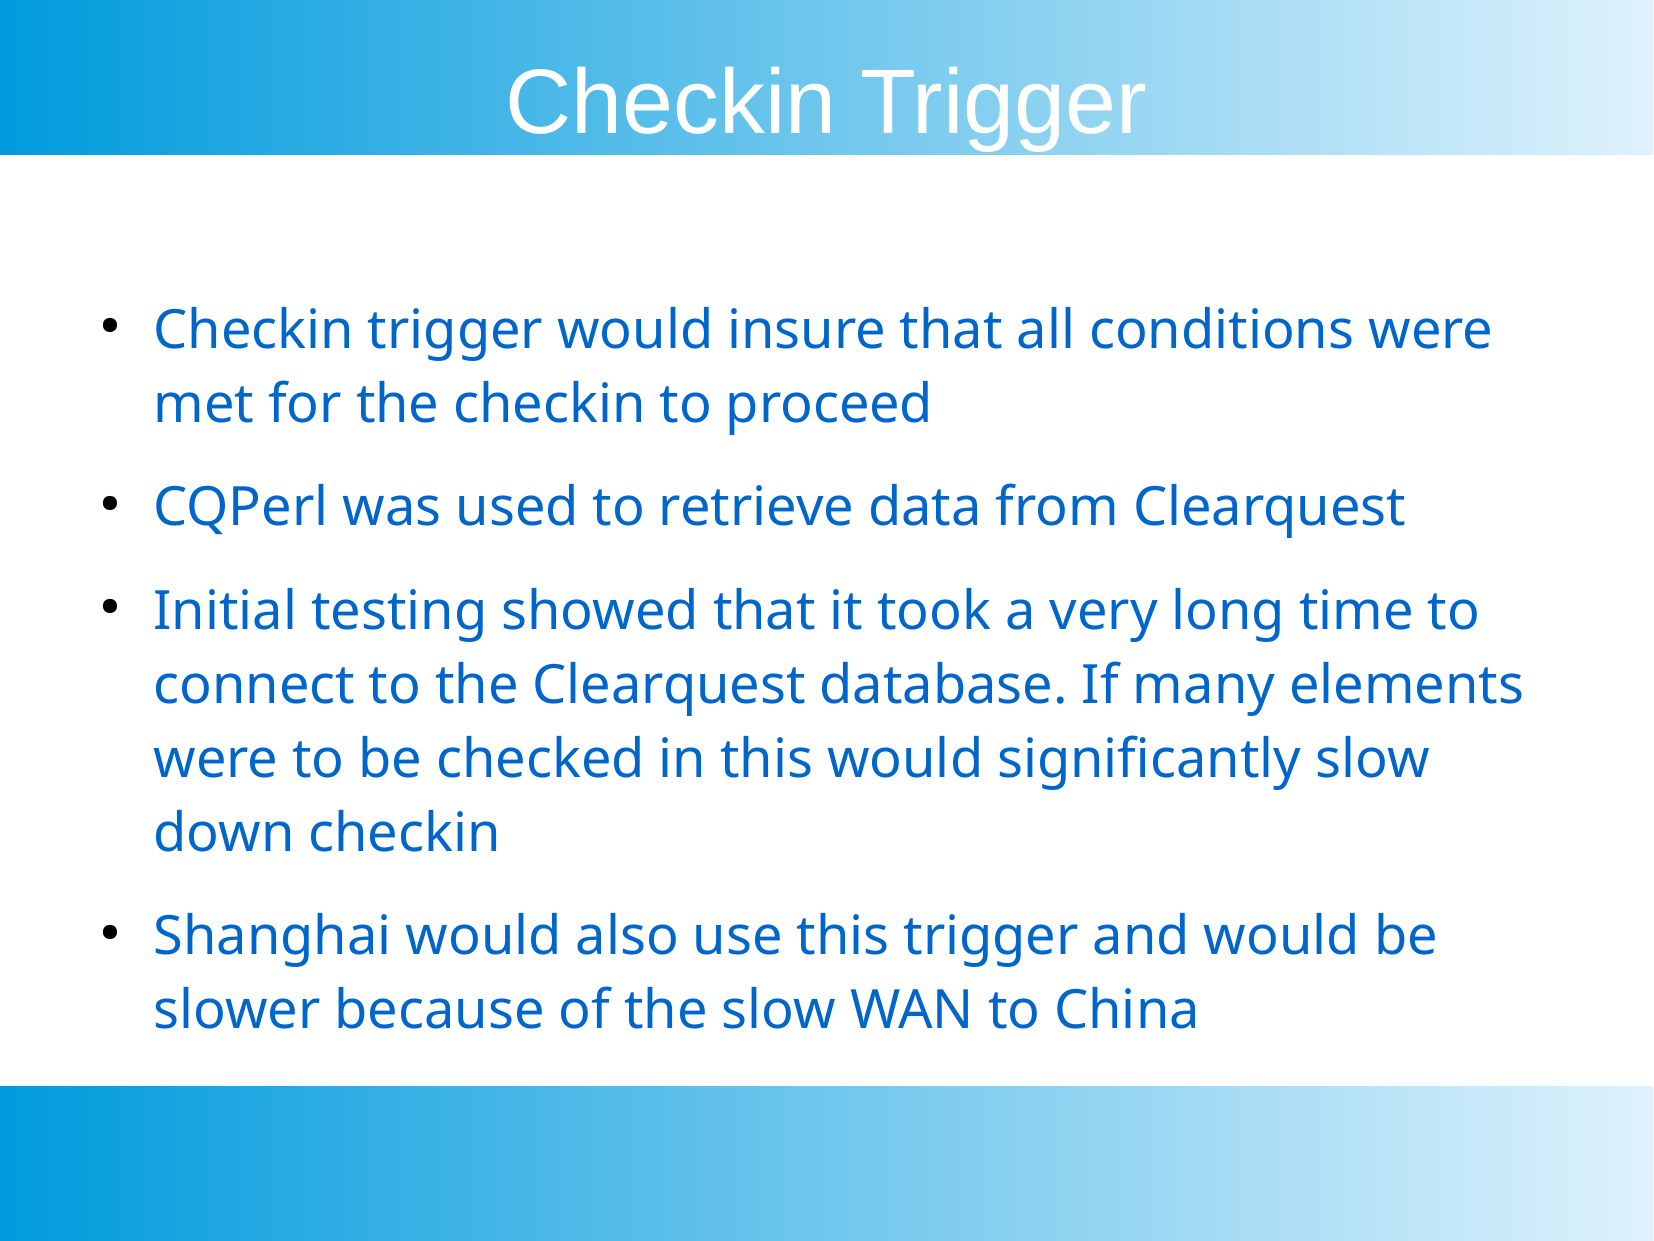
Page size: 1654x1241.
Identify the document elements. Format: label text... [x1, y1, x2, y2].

title Checkin Trigger [82, 49, 1571, 155]
list Checkin trigger would insure that all conditions were met for the checkin to proceed CQPerl was used to retrieve data from Clearquest Initial testing showed that it took a very long time to connect to the Clearquest database. If many elements were to be checked in this would significantly slow down checkin Shanghai would also use this trigger and would be slower because of the slow WAN to China [82, 290, 1571, 1010]
